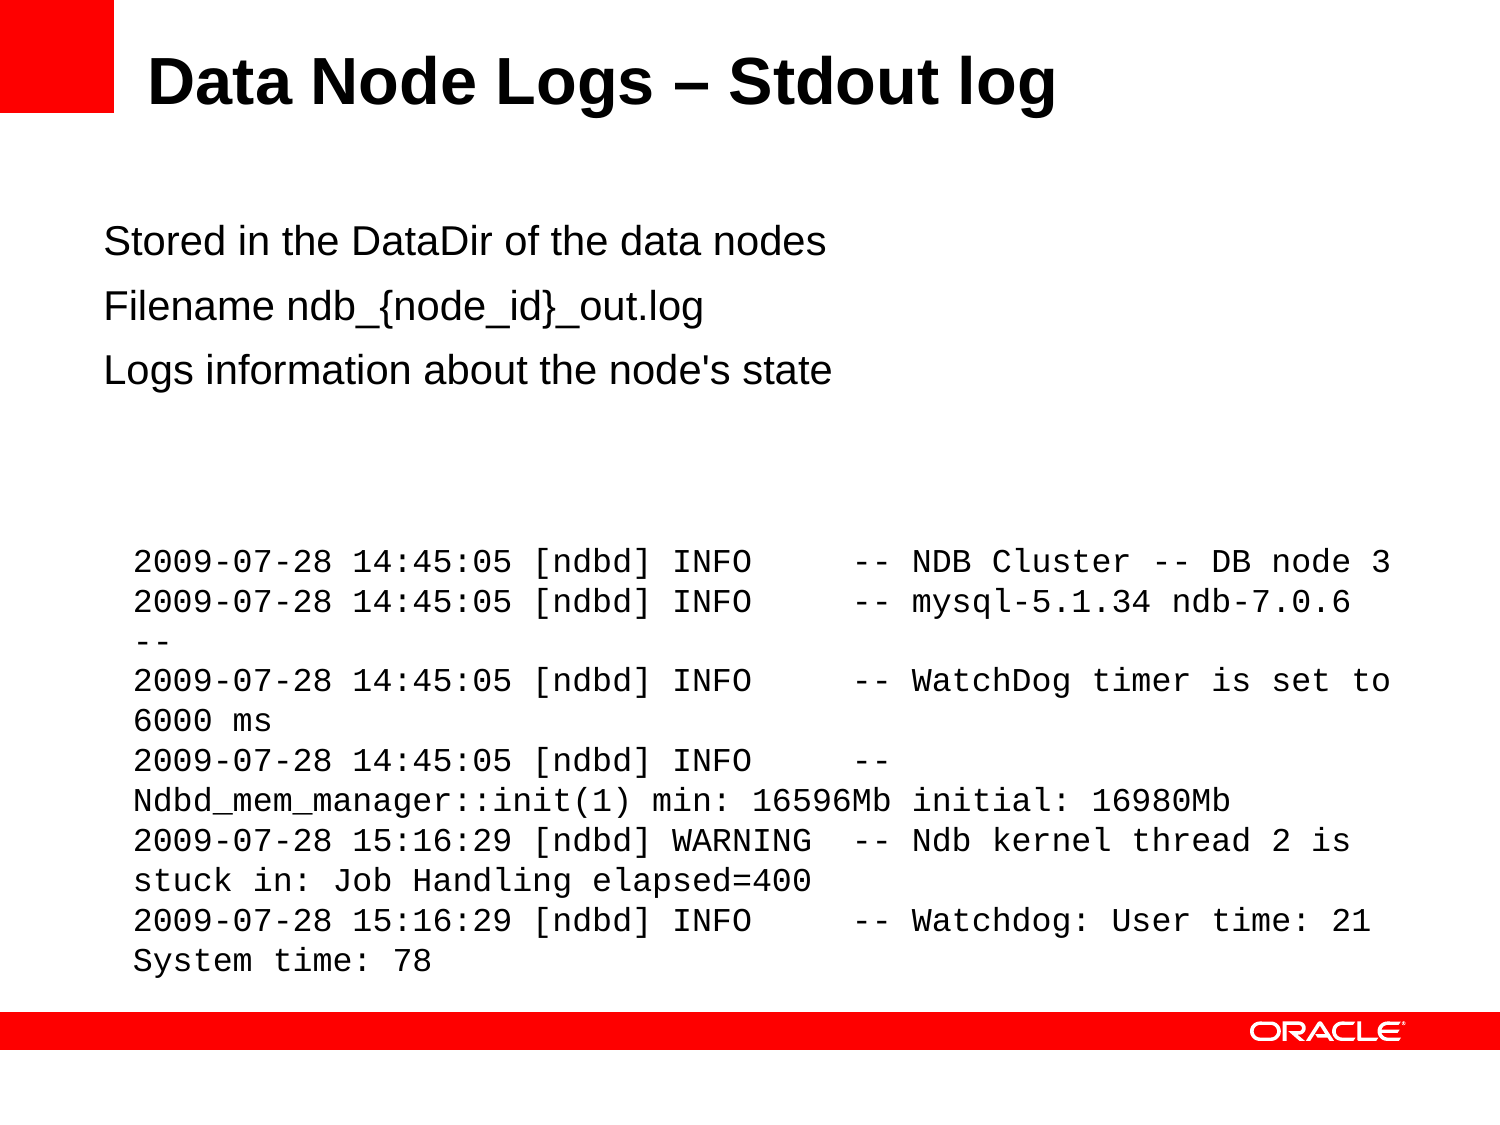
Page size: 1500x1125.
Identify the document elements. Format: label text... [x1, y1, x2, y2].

picture [0, 0, 114, 113]
picture [0, 1012, 1500, 1050]
text_box Stored in the DataDir of the data nodes Filename ndb_{node_id}_out.log Logs information about the node's state [88, 206, 1388, 401]
title Data Node Logs – Stdout log [147, 8, 1392, 119]
text_box 2009-07-28 14:45:05 [ndbd] INFO -- NDB Cluster -- DB node 3 2009-07-28 14:45:05 [ndbd] INFO -- mysql-5.1.34 ndb-7.0.6 -- 2009-07-28 14:45:05 [ndbd] INFO -- WatchDog timer is set to 6000 ms 2009-07-28 14:45:05 [ndbd] INFO -- Ndbd_mem_manager::init(1) min: 16596Mb initial: 16980Mb 2009-07-28 15:16:29 [ndbd] WARNING -- Ndb kernel thread 2 is stuck in: Job Handling elapsed=400 2009-07-28 15:16:29 [ndbd] INFO -- Watchdog: User time: 21 System time: 78 [118, 531, 1418, 986]
